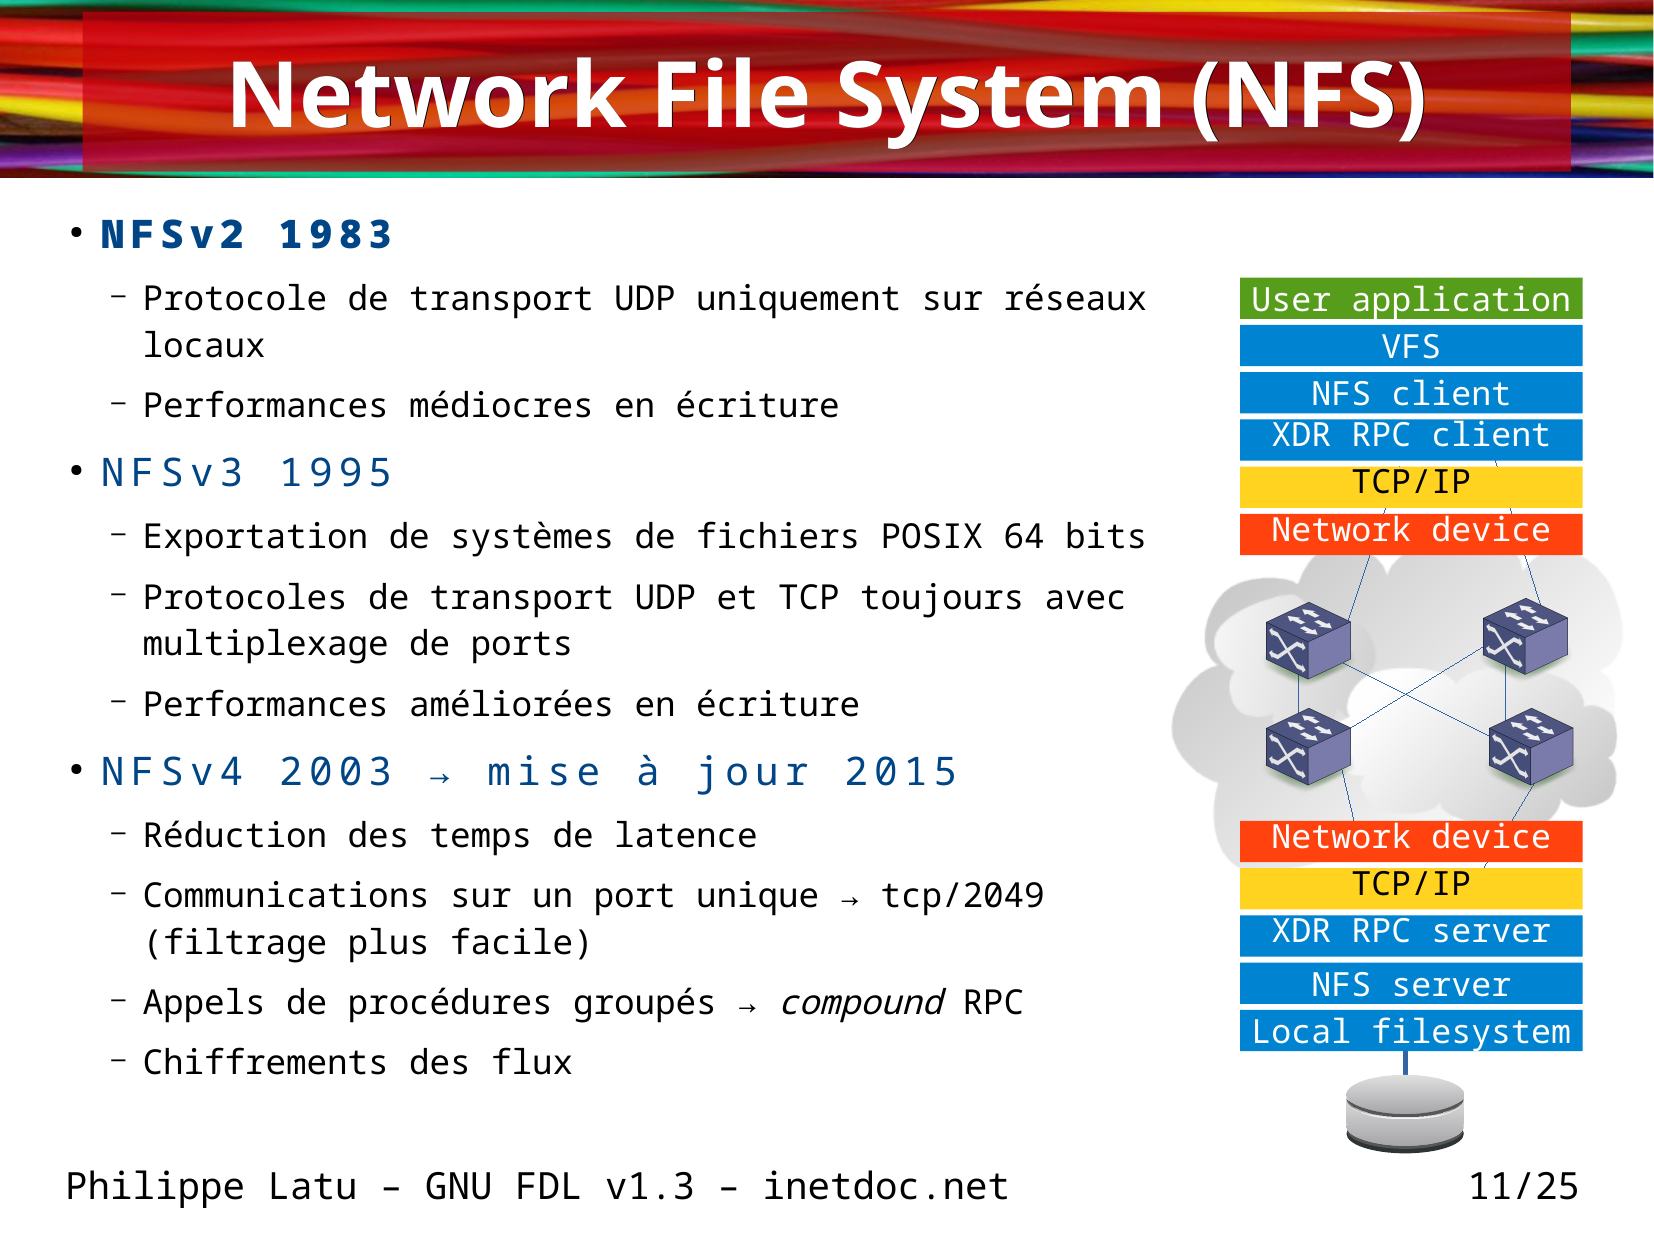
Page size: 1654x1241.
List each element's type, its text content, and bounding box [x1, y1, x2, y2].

text_box XDR RPC client [1240, 419, 1583, 461]
text_box TCP/IP [1240, 466, 1583, 508]
text_box XDR RPC server [1240, 915, 1583, 957]
text_box VFS [1240, 324, 1583, 367]
list NFSv2 1983 Protocole de transport UDP uniquement sur réseaux locaux Performances médiocres en écriture NFSv3 1995 Exportation de systèmes de fichiers POSIX 64 bits Protocoles de transport UDP et TCP toujours avec multiplexage de ports Performances améliorées en écriture NFSv4 2003 → mise à jour 2015 Réduction des temps de latence Communications sur un port unique → tcp/2049 (filtrage plus facile) Appels de procédures groupés → compound RPC Chiffrements des flux [59, 206, 1217, 1098]
text_box [1346, 1074, 1465, 1154]
text_box Network device [1240, 820, 1583, 863]
title Network File System (NFS) [82, 11, 1571, 172]
text_box Network device [1240, 513, 1583, 556]
text_box NFS client [1240, 372, 1583, 414]
text_box NFS server [1240, 962, 1583, 1004]
text_box TCP/IP [1240, 868, 1583, 910]
text_box Local filesystem [1240, 1009, 1583, 1052]
text_box User application [1240, 277, 1583, 319]
picture [0, 0, 1654, 178]
text_box Philippe Latu – GNU FDL v1.3 – inetdoc.net <numéro>/25 [59, 1133, 1595, 1237]
picture [1133, 525, 1654, 886]
